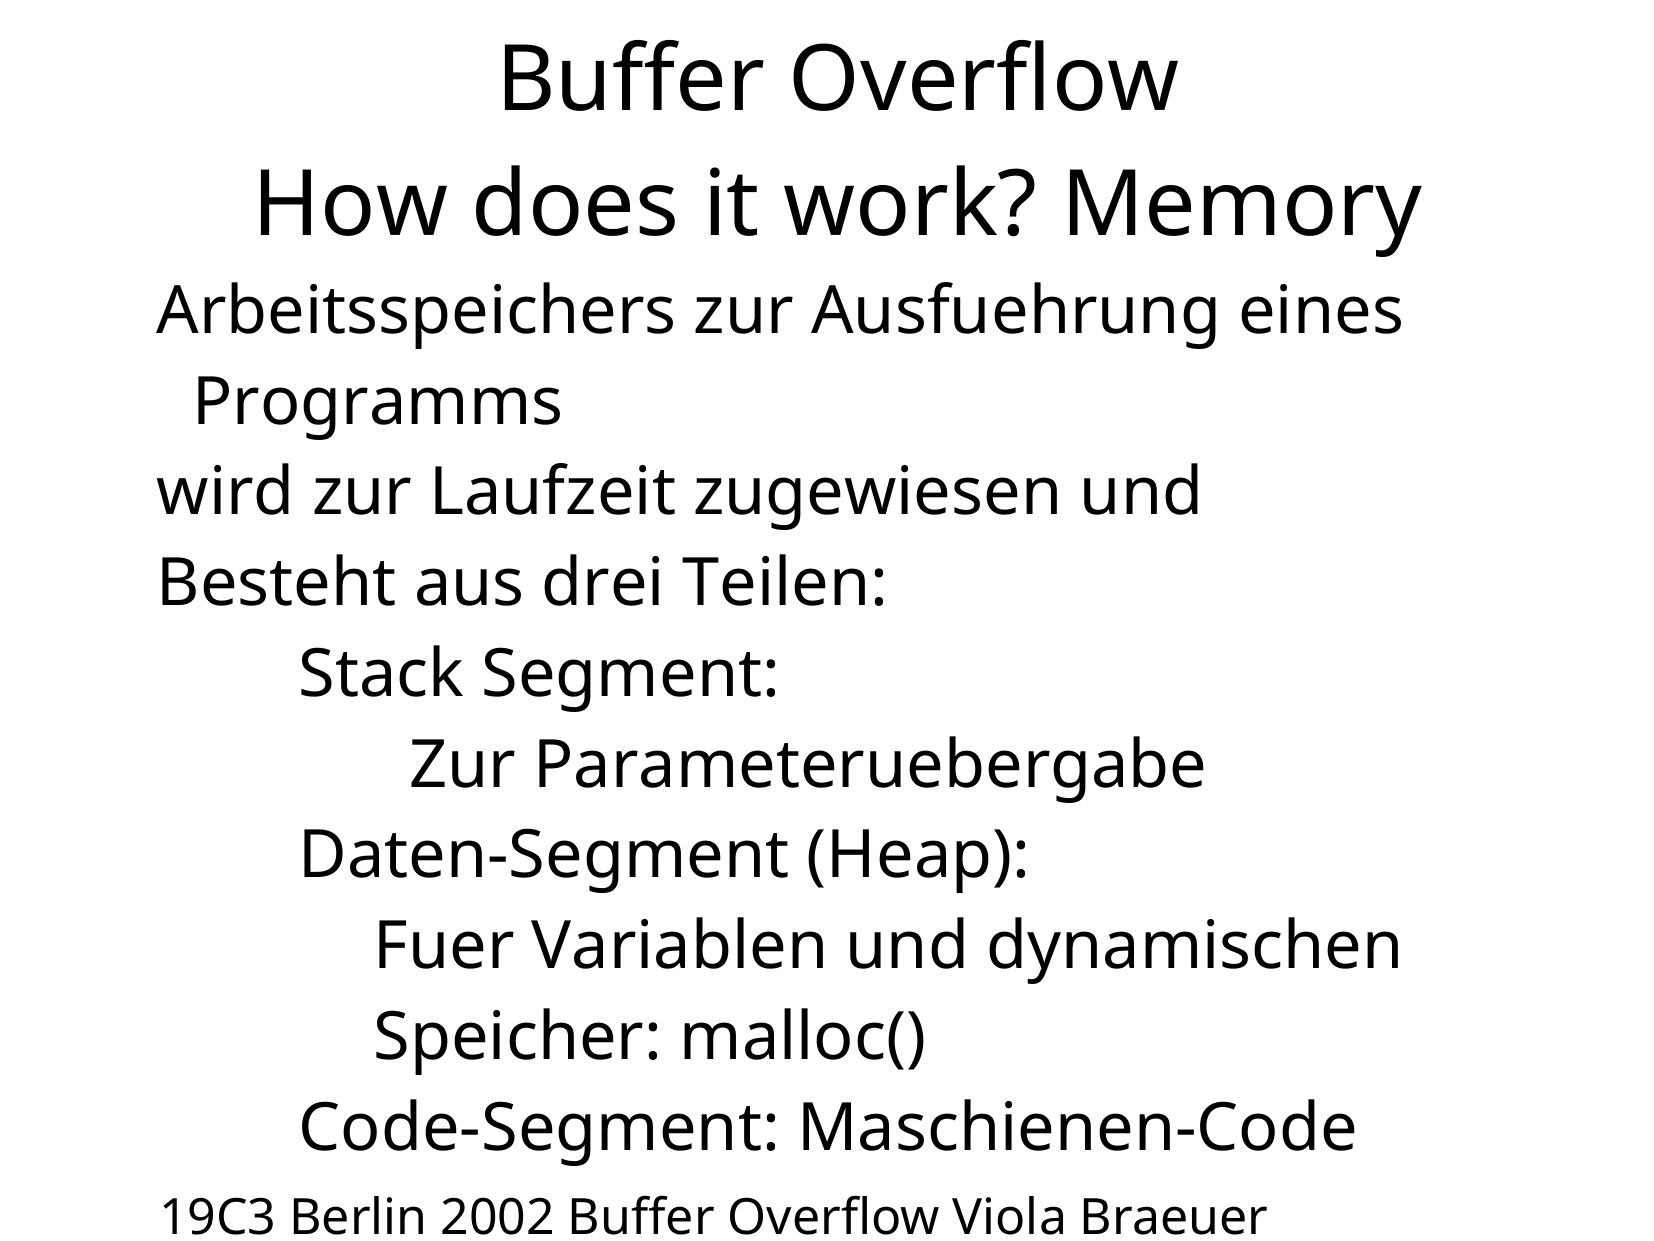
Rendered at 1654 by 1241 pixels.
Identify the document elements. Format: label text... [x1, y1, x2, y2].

text_box Arbeitsspeichers zur Ausfuehrung eines Programms wird zur Laufzeit zugewiesen und Besteht aus drei Teilen: Stack Segment: Zur Parameteruebergabe Daten-Segment (Heap): Fuer Variablen und dynamischen Speicher: malloc() Code-Segment: Maschienen-Code [121, 171, 1534, 1170]
text_box 19C3 Berlin 2002 Buffer Overflow Viola Braeuer [159, 1112, 1269, 1241]
text_box Buffer Overflow How does it work? Memory [132, 0, 1545, 263]
